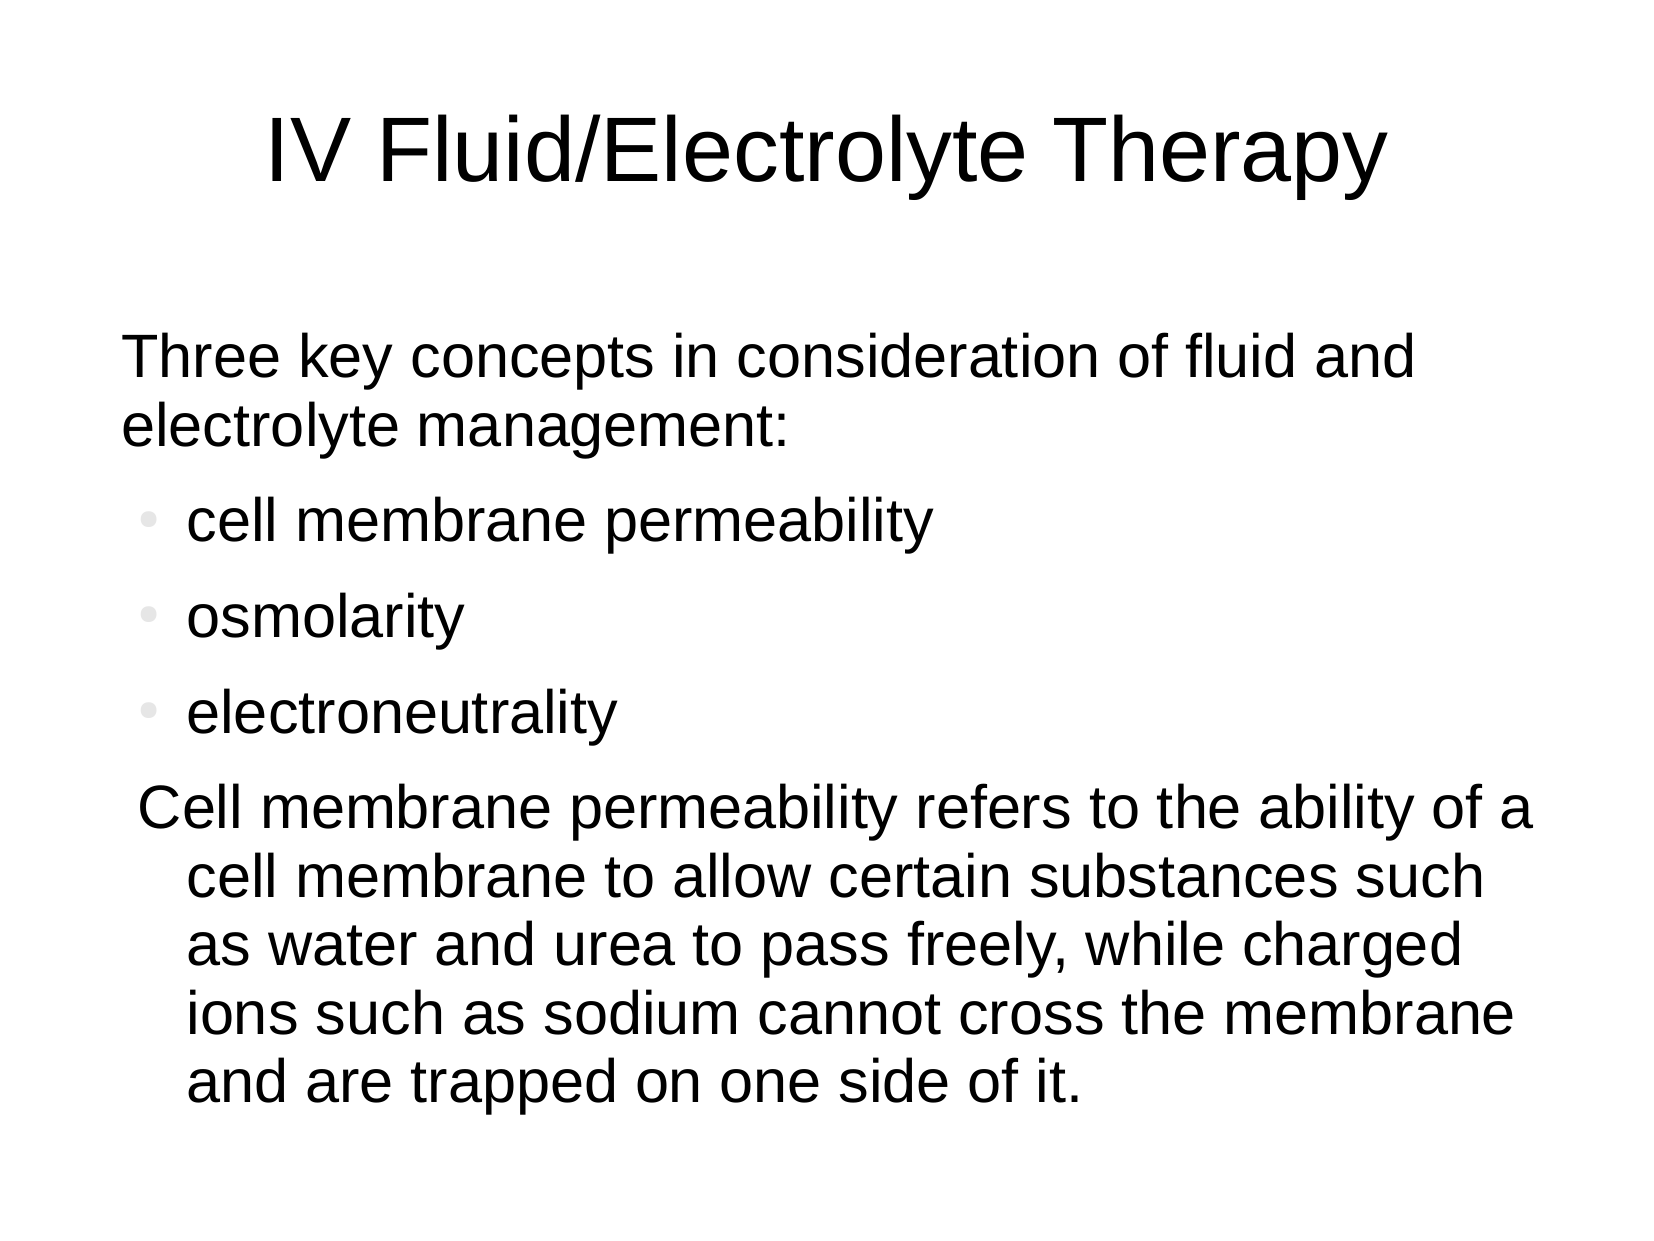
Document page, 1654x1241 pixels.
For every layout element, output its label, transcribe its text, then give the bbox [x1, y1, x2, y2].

list Three key concepts in consideration of fluid and electrolyte management: cell membrane permeability osmolarity electroneutrality Cell membrane permeability refers to the ability of a cell membrane to allow certain substances such as water and urea to pass freely, while charged ions such as sodium cannot cross the membrane and are trapped on one side of it. [121, 322, 1561, 1132]
title IV Fluid/Electrolyte Therapy [121, 46, 1534, 254]
